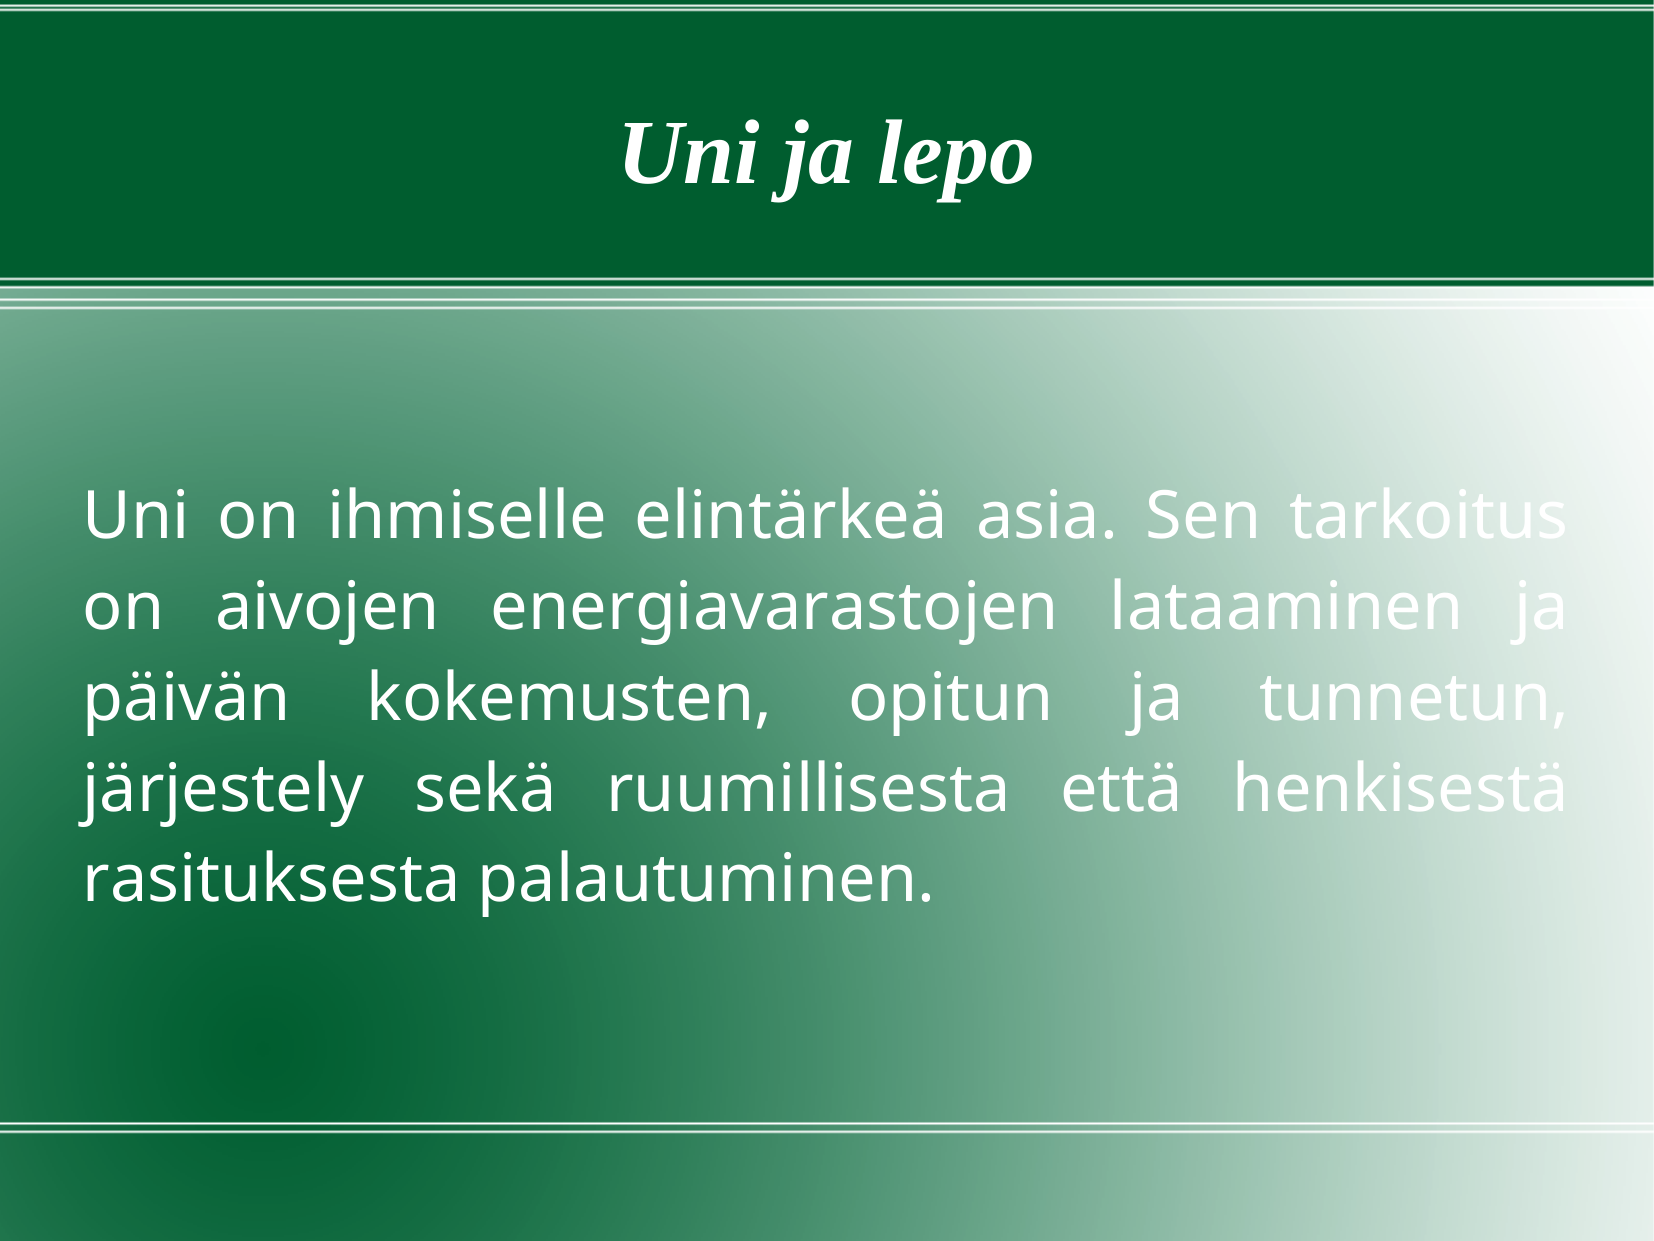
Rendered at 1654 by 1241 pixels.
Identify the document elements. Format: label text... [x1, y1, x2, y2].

picture [0, 0, 1654, 1241]
title Uni ja lepo [82, 49, 1571, 257]
subtitle Uni on ihmiselle elintärkeä asia. Sen tarkoitus on aivojen energiavarastojen lataaminen ja päivän kokemusten, opitun ja tunnetun, järjestely sekä ruumillisesta että henkisestä rasituksesta palautuminen. [82, 337, 1571, 1052]
